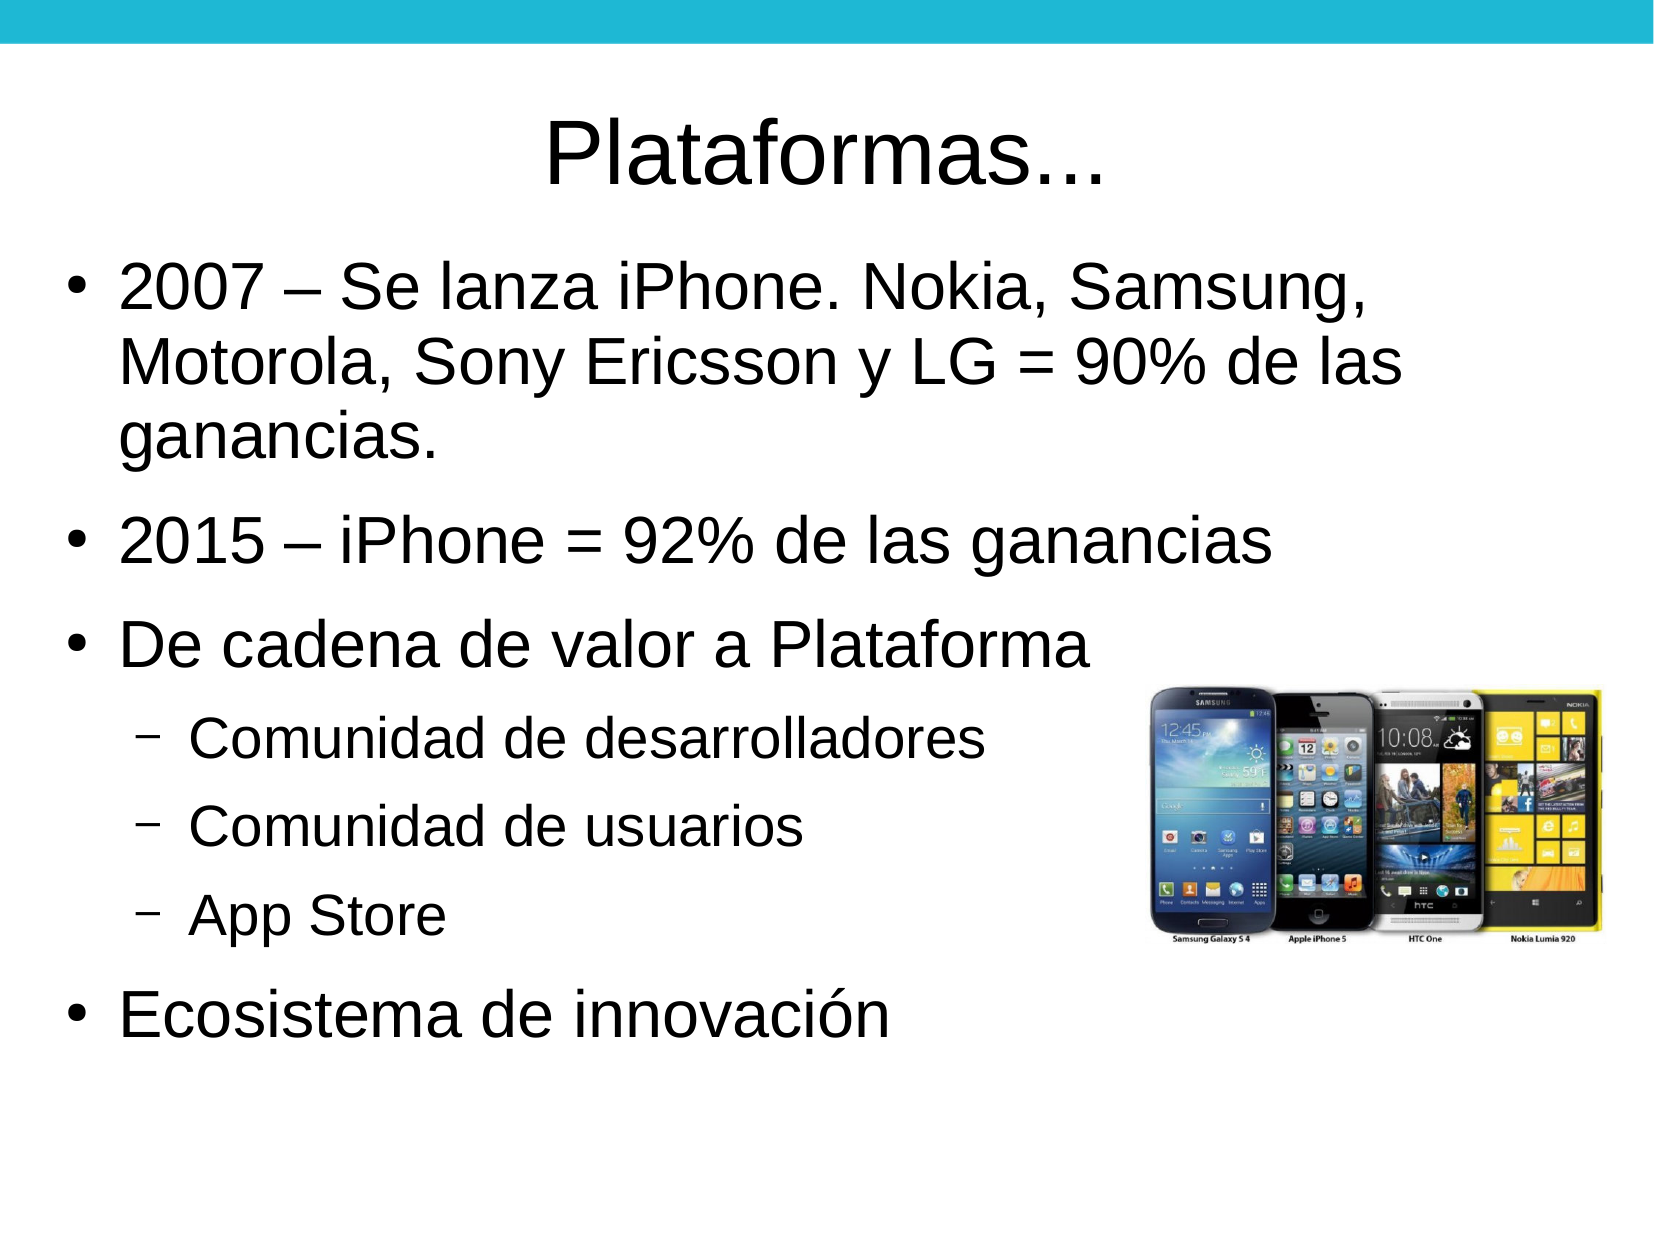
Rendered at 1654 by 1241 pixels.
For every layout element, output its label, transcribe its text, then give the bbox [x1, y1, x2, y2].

list 2007 – Se lanza iPhone. Nokia, Samsung, Motorola, Sony Ericsson y LG = 90% de las ganancias. 2015 – iPhone = 92% de las ganancias De cadena de valor a Plataforma Comunidad de desarrolladores Comunidad de usuarios App Store Ecosistema de innovación [47, 248, 1619, 1205]
picture [1145, 684, 1607, 944]
picture [0, 0, 1654, 44]
title Plataformas... [82, 49, 1571, 248]
